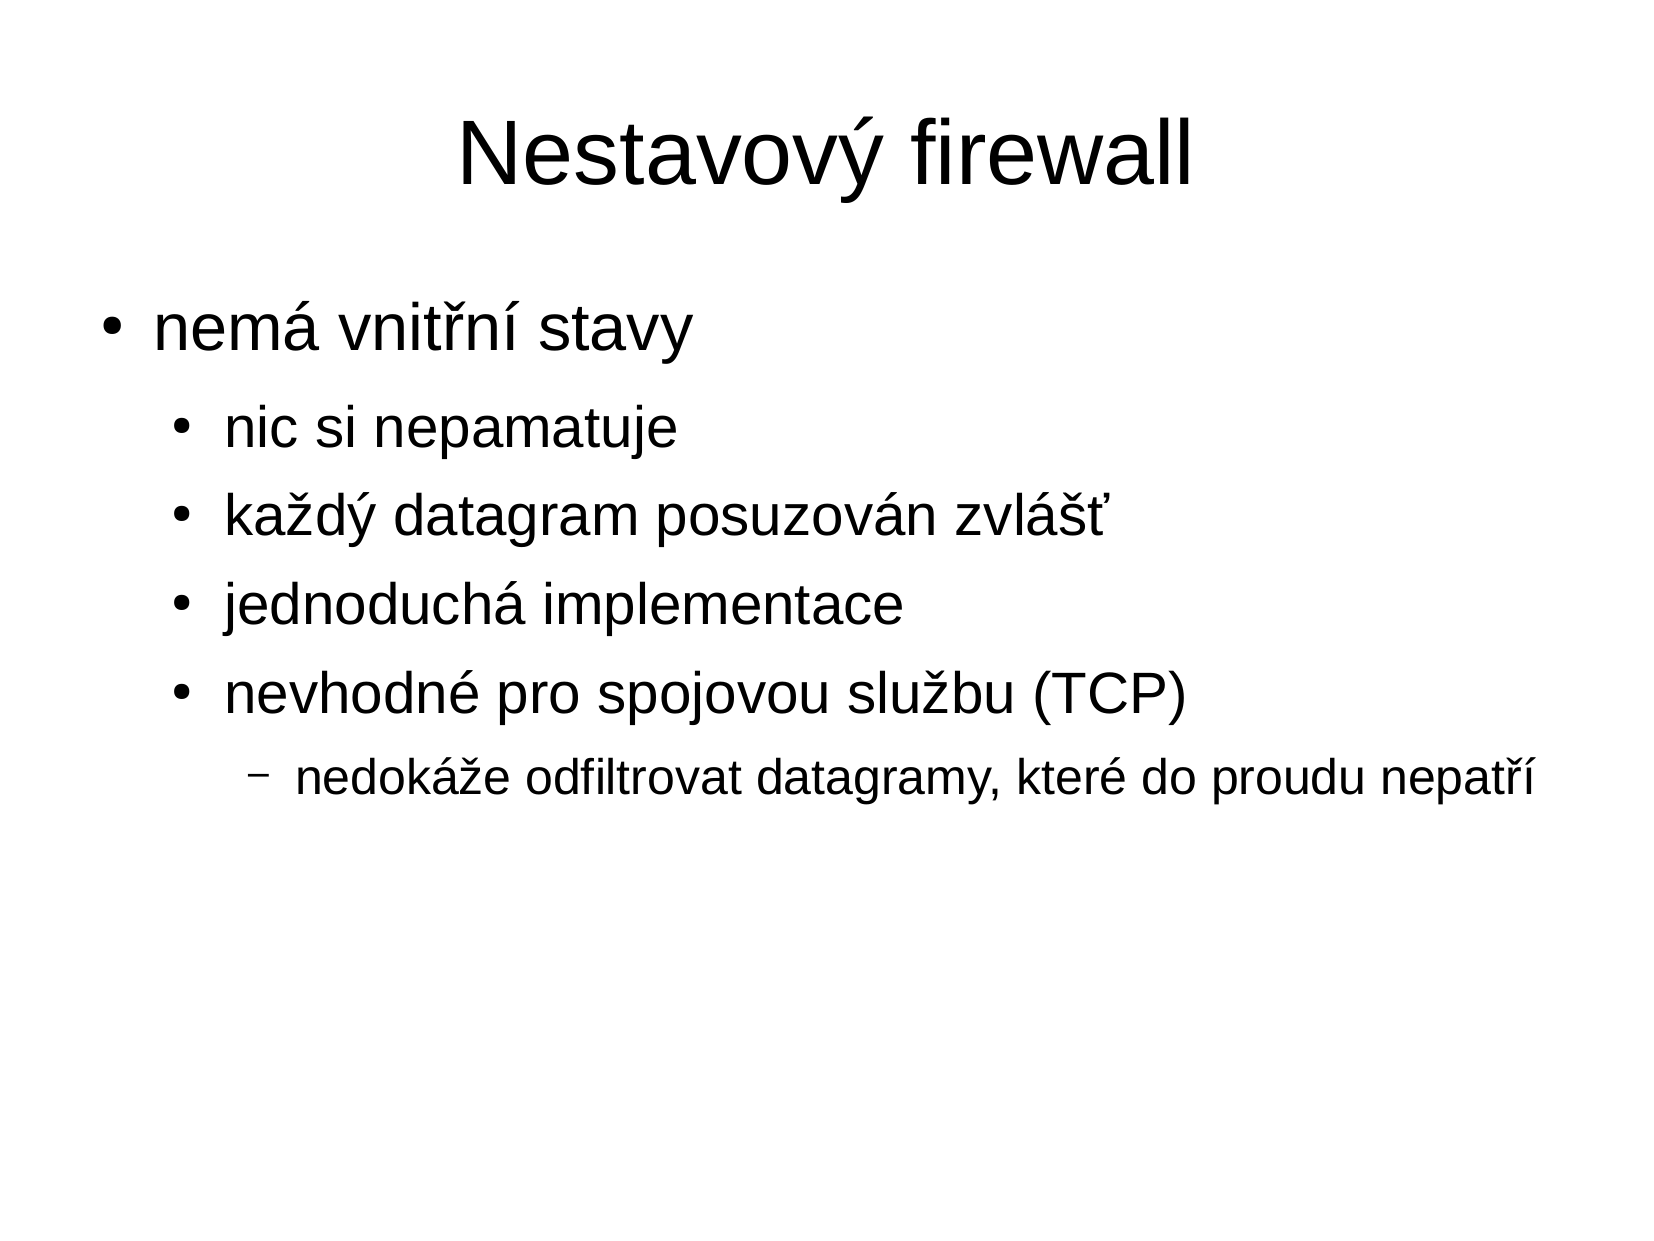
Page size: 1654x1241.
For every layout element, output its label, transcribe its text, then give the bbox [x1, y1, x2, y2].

title Nestavový firewall [82, 56, 1571, 250]
list nemá vnitřní stavy nic si nepamatuje každý datagram posuzován zvlášť jednoduchá implementace nevhodné pro spojovou službu (TCP) nedokáže odfiltrovat datagramy, které do proudu nepatří [82, 290, 1571, 1094]
